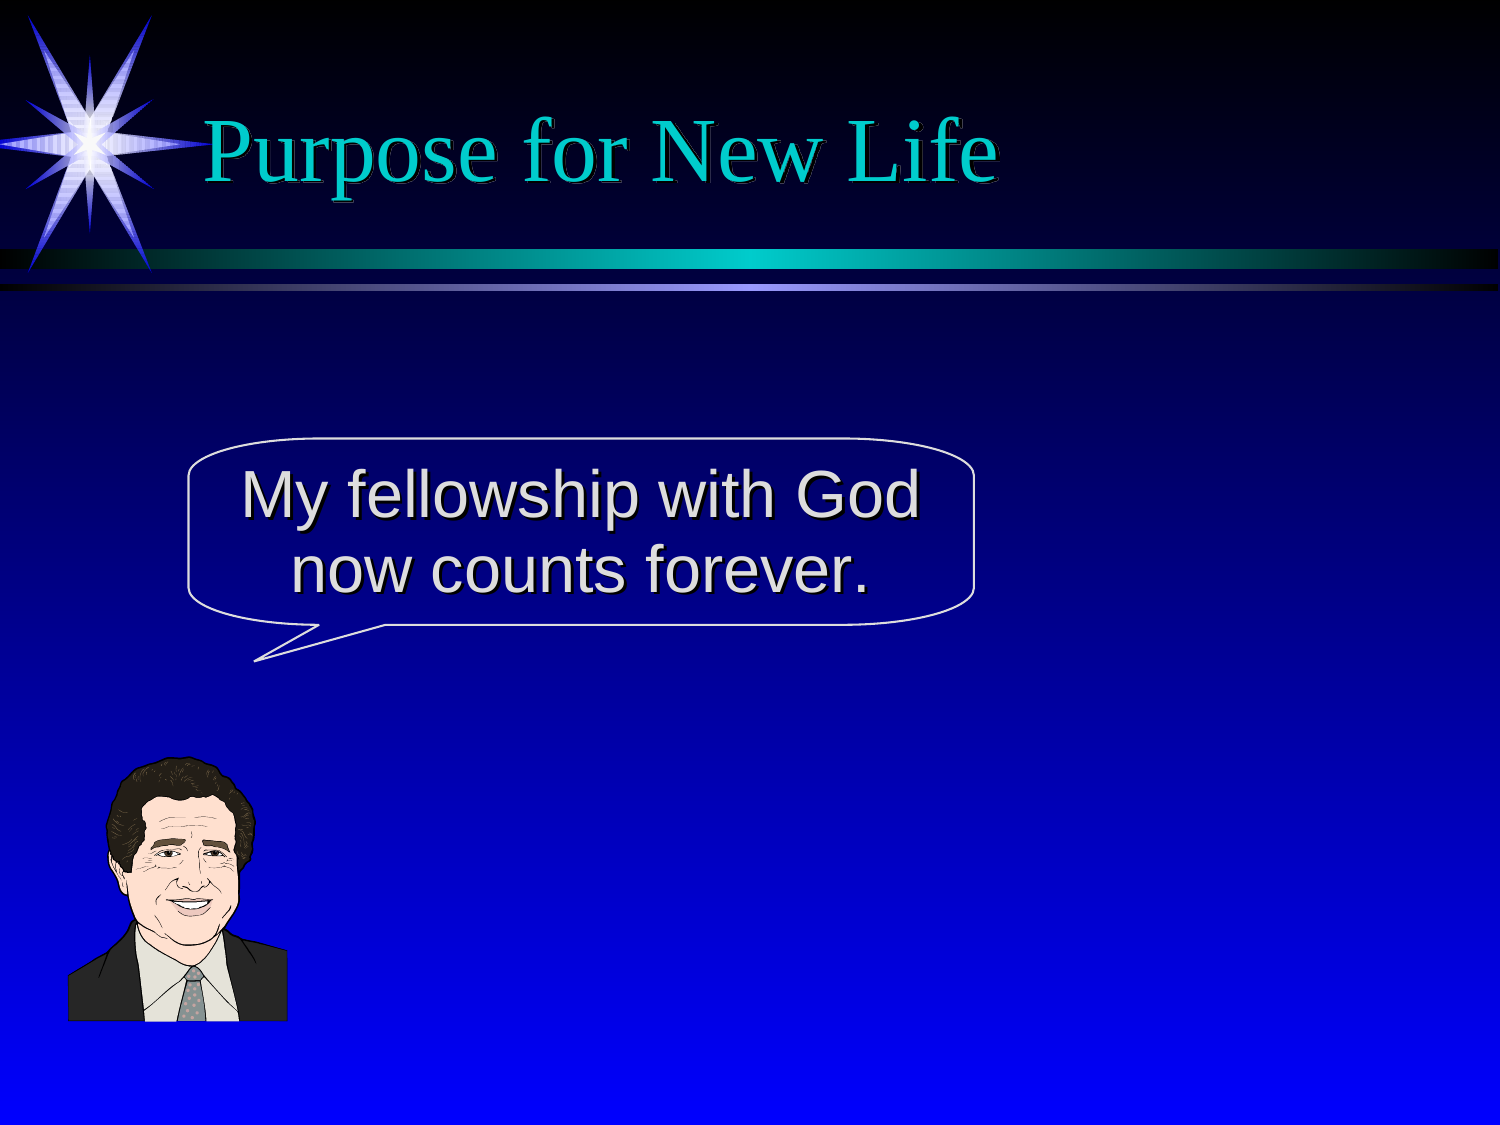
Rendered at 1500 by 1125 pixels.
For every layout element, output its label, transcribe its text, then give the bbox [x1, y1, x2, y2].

picture [67, 755, 288, 1022]
text_box My fellowship with God now counts forever. [188, 438, 974, 662]
title Purpose for New Life [187, 56, 1463, 244]
